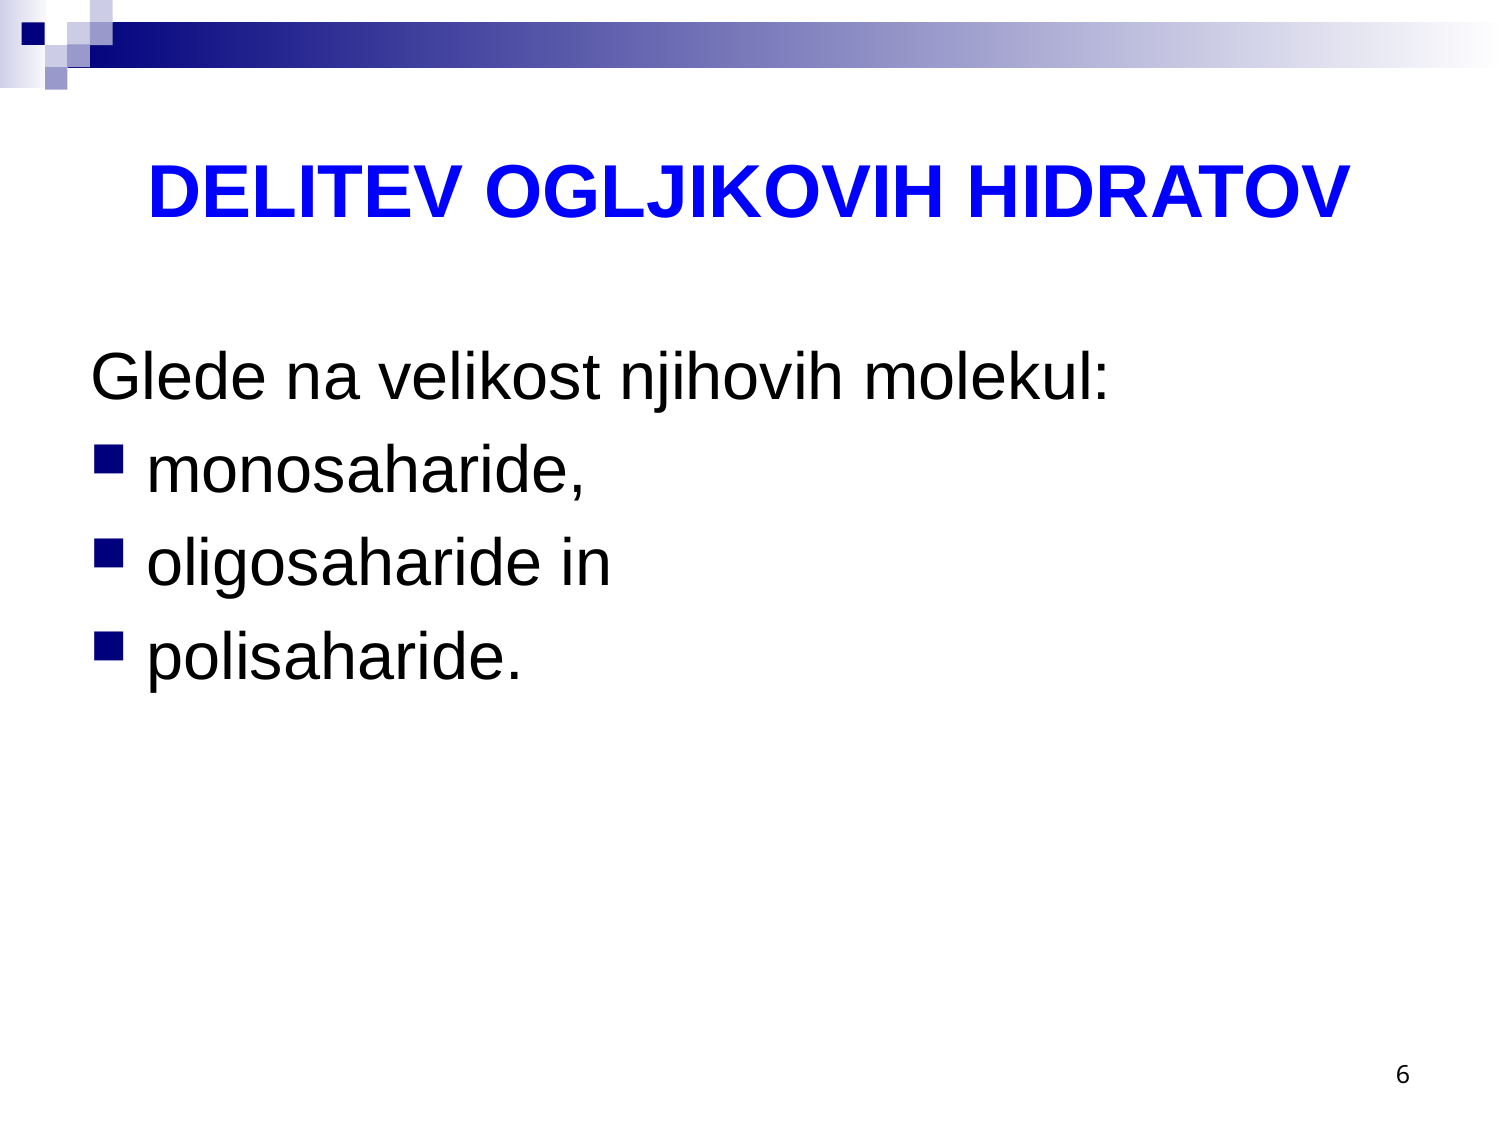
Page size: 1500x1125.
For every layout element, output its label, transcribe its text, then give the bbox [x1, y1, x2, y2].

title DELITEV OGLJIKOVIH HIDRATOV [75, 75, 1425, 300]
slide_number <number> [1074, 1025, 1425, 1100]
list Glede na velikost njihovih molekul: monosaharide, oligosaharide in polisaharide. [75, 324, 1425, 963]
